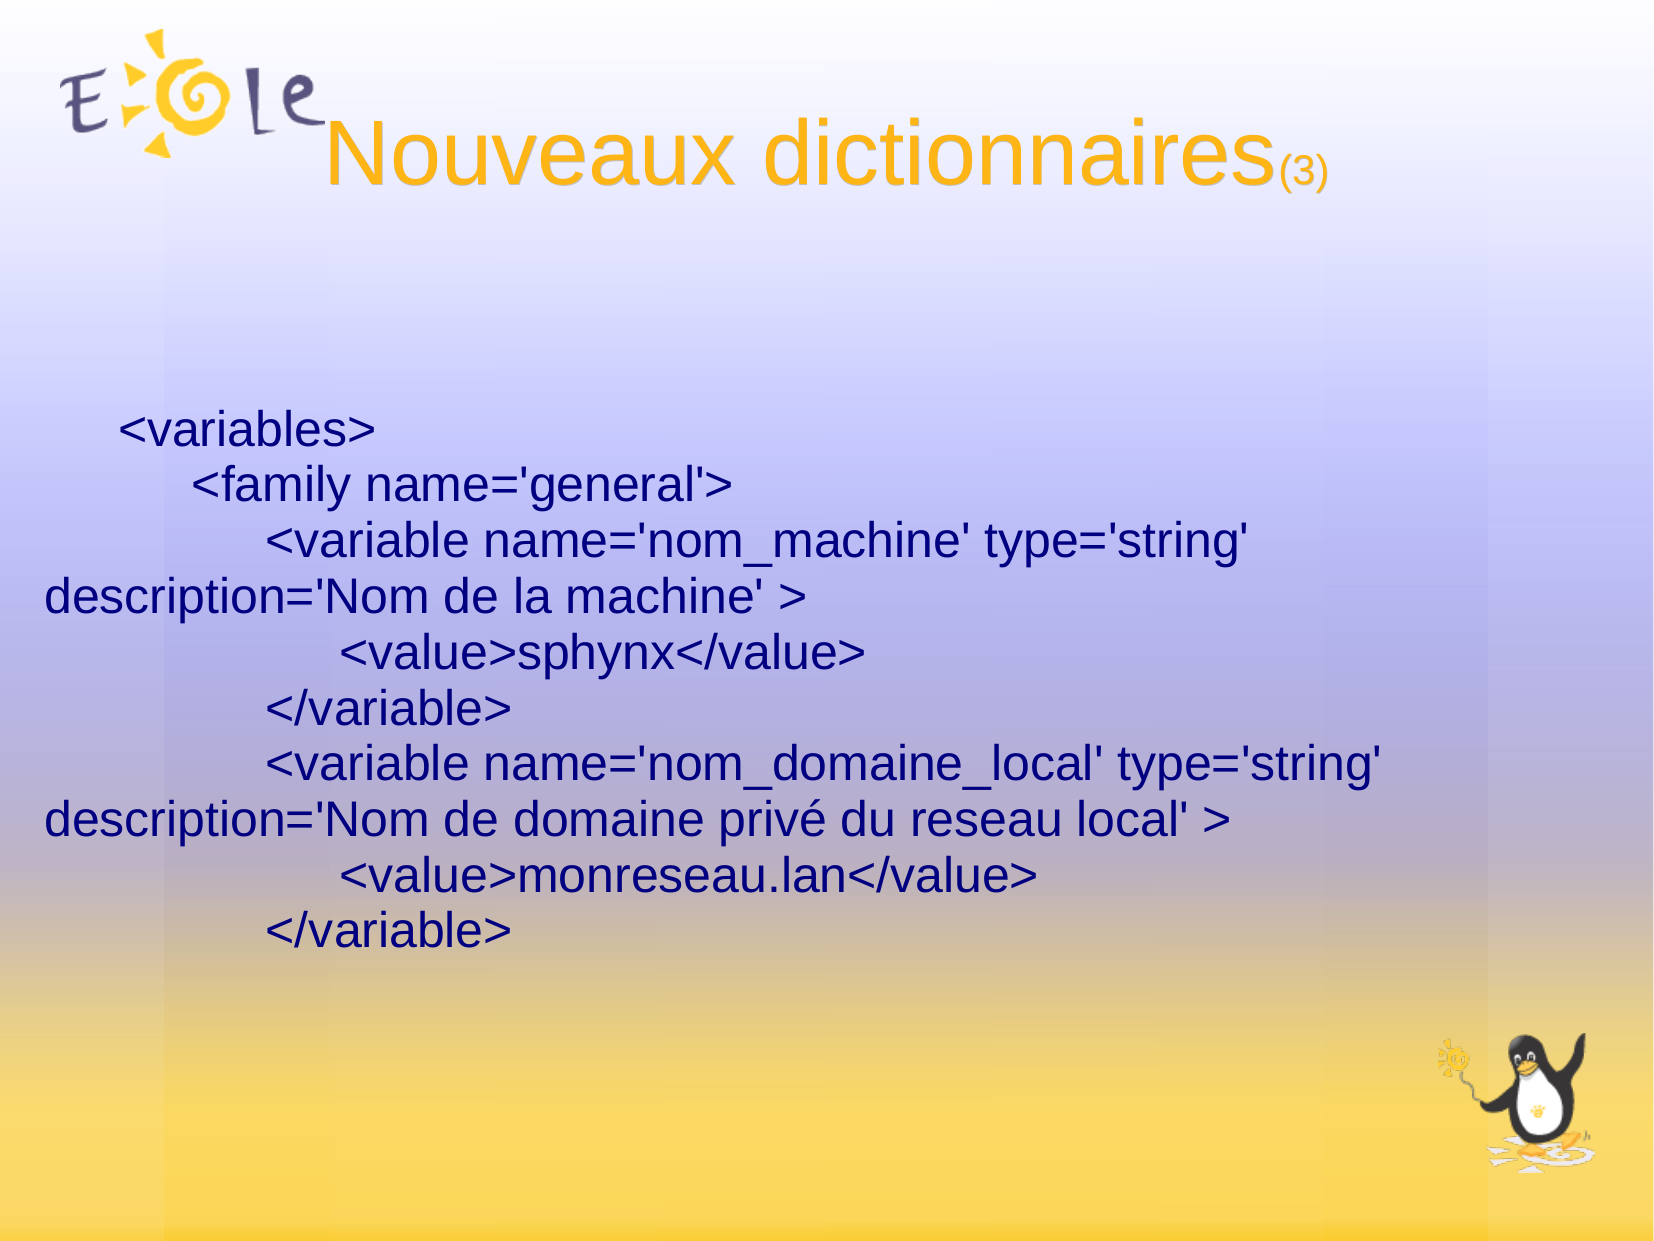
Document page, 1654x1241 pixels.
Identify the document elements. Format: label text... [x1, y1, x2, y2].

text_box [4, 295, 1654, 1241]
text_box <variables> <family name='general'> <variable name='nom_machine' type='string' description='Nom de la machine' > <value>sphynx</value> </variable> <variable name='nom_domaine_local' type='string' description='Nom de domaine privé du reseau local' > <value>monreseau.lan</value> </variable> [29, 393, 1623, 1029]
picture [0, 0, 1654, 1241]
title Nouveaux dictionnaires(3) [82, 49, 1571, 257]
